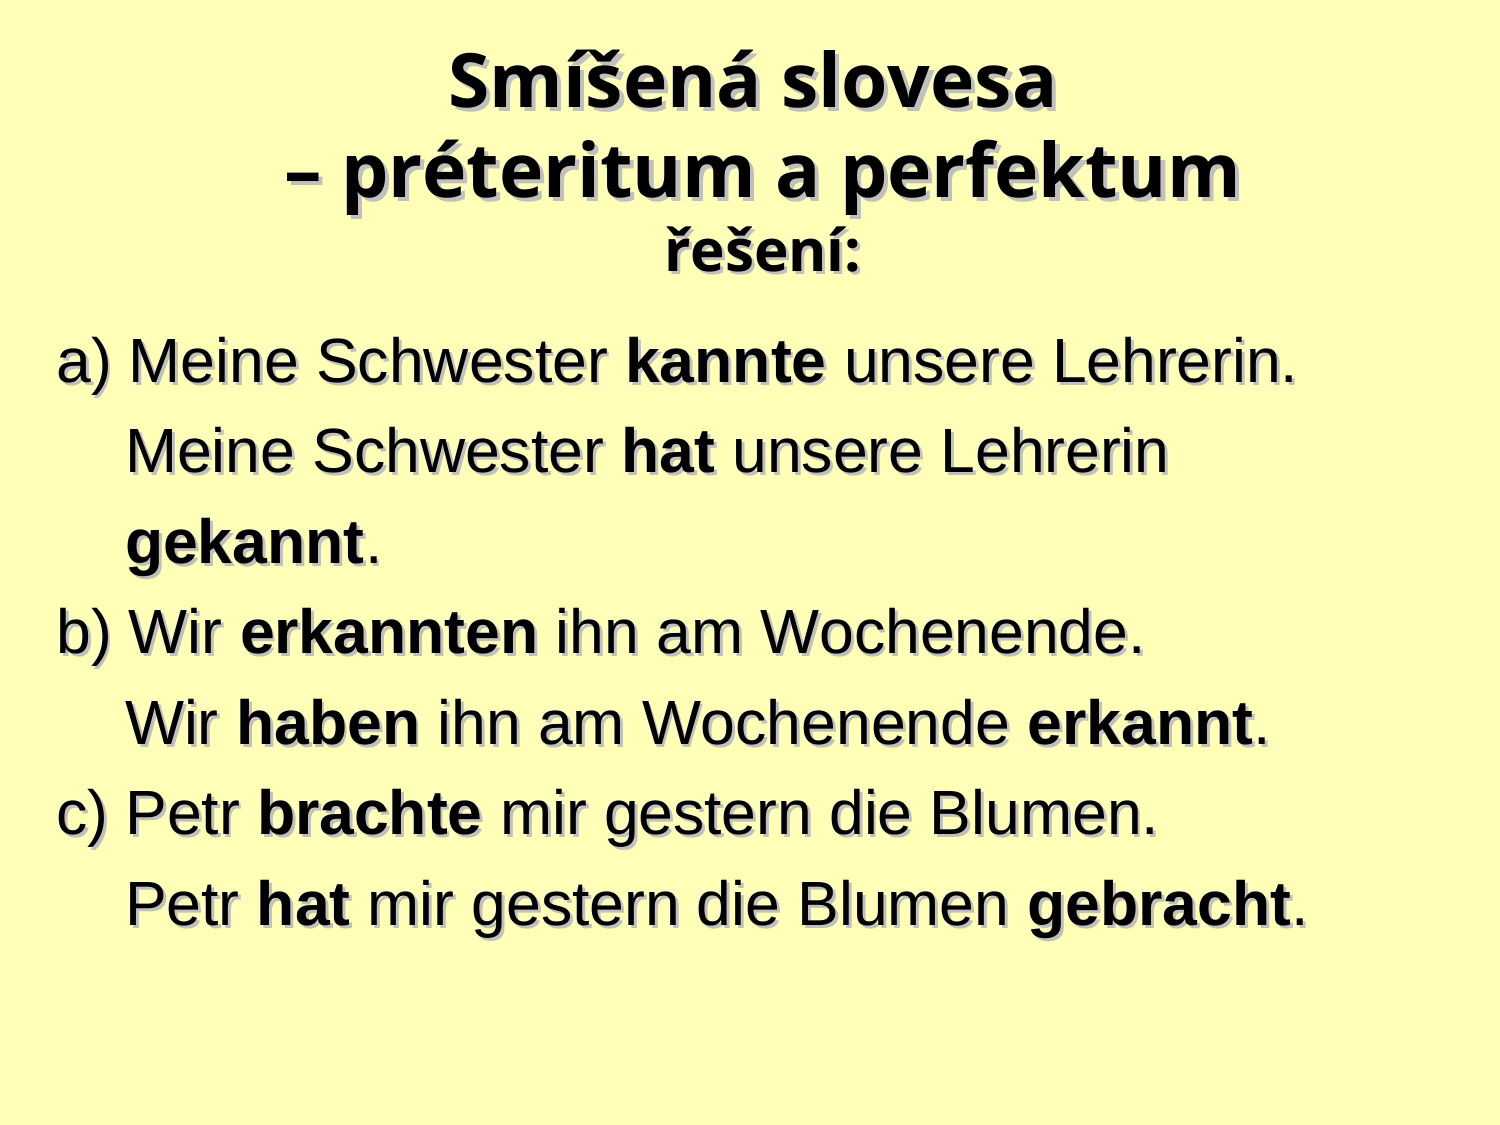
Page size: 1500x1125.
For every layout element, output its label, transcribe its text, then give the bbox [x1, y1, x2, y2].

list a) Meine Schwester kannte unsere Lehrerin. Meine Schwester hat unsere Lehrerin gekannt. b) Wir erkannten ihn am Wochenende. Wir haben ihn am Wochenende erkannt. c) Petr brachte mir gestern die Blumen. Petr hat mir gestern die Blumen gebracht. [41, 312, 1452, 1000]
title Smíšená slovesa – préteritum a perfektum řešení: [75, 25, 1451, 291]
